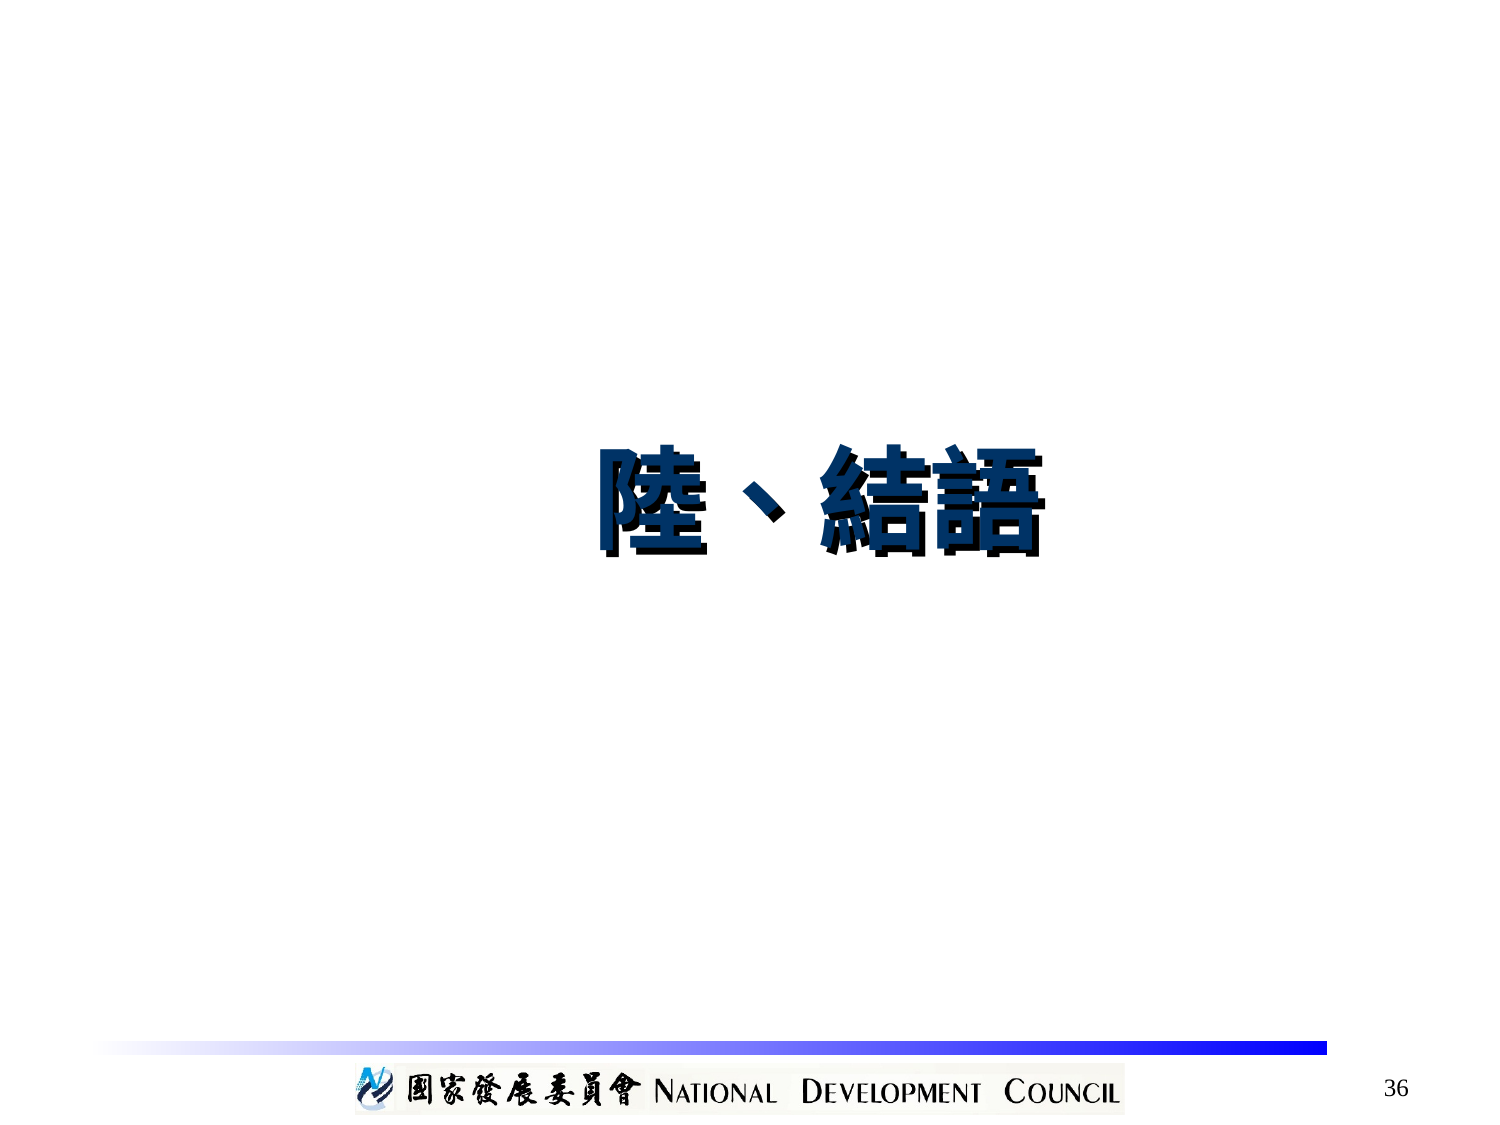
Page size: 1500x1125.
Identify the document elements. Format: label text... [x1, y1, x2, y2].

text_box [1368, 1063, 1485, 1100]
list 陸、結語 [336, 420, 1247, 591]
